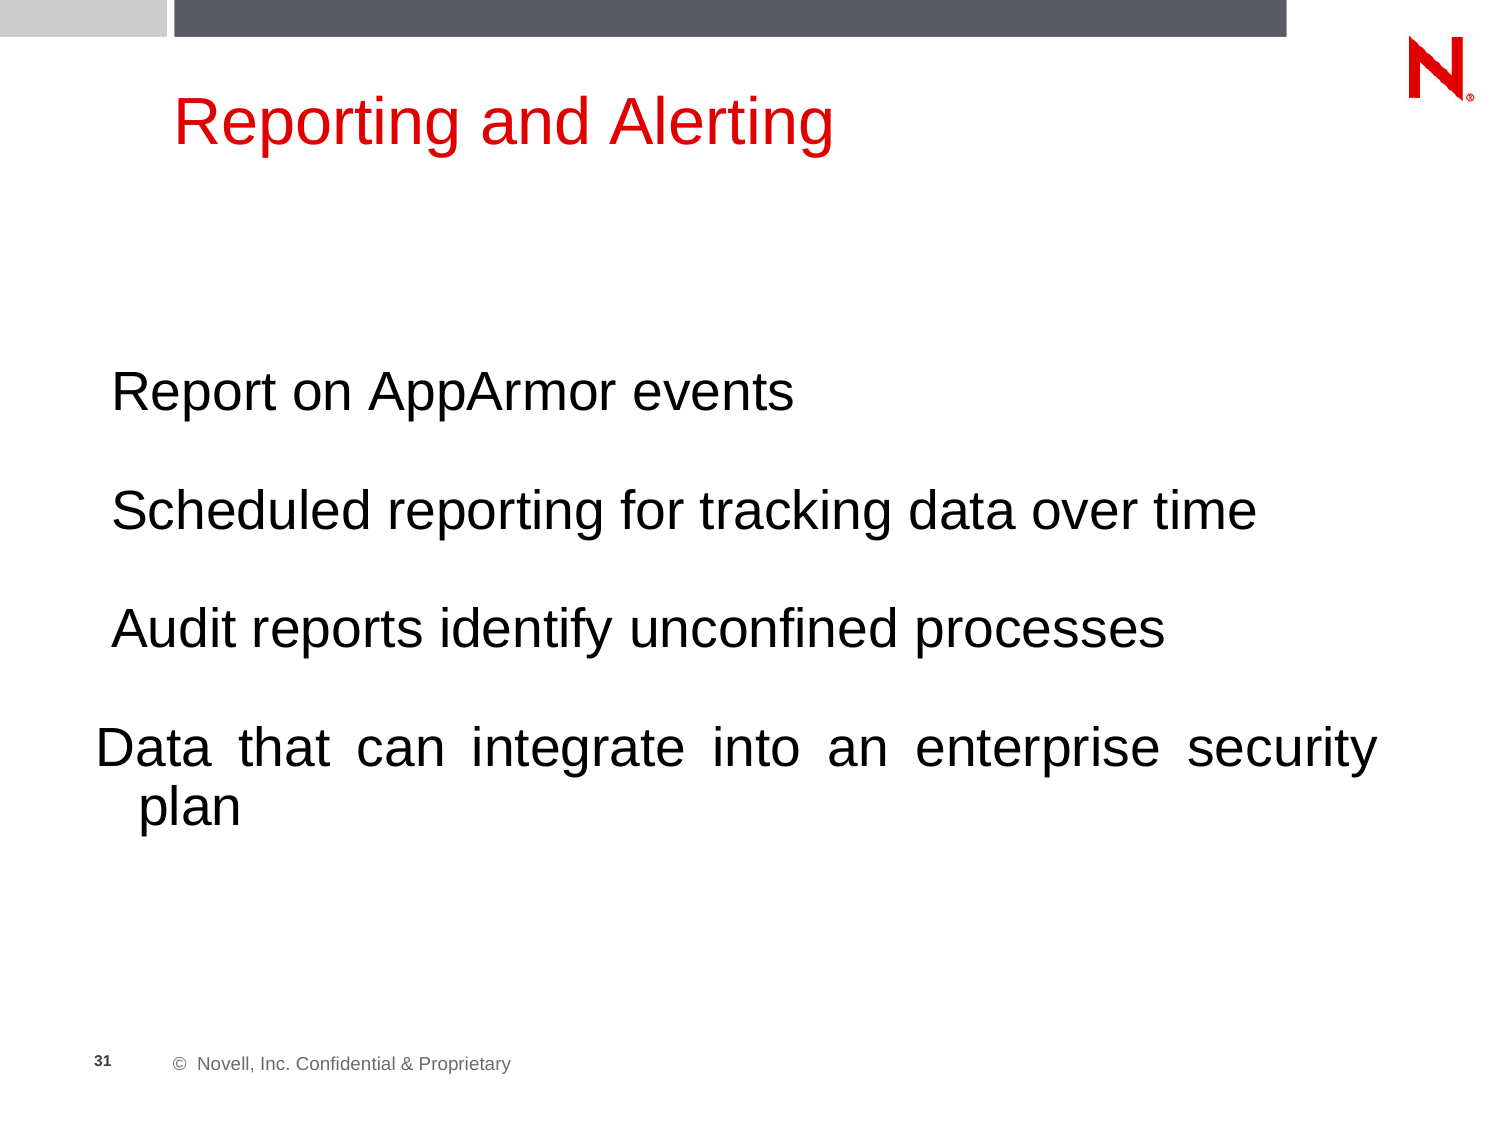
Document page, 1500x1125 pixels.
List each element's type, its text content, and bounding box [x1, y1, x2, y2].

list [272, 841, 1211, 1125]
title Reporting and Alerting [173, 41, 1395, 205]
text_box Report on AppArmor events Scheduled reporting for tracking data over time Audit reports identify unconfined processes Data that can integrate into an enterprise security plan [95, 363, 1381, 841]
picture [1404, 32, 1477, 105]
